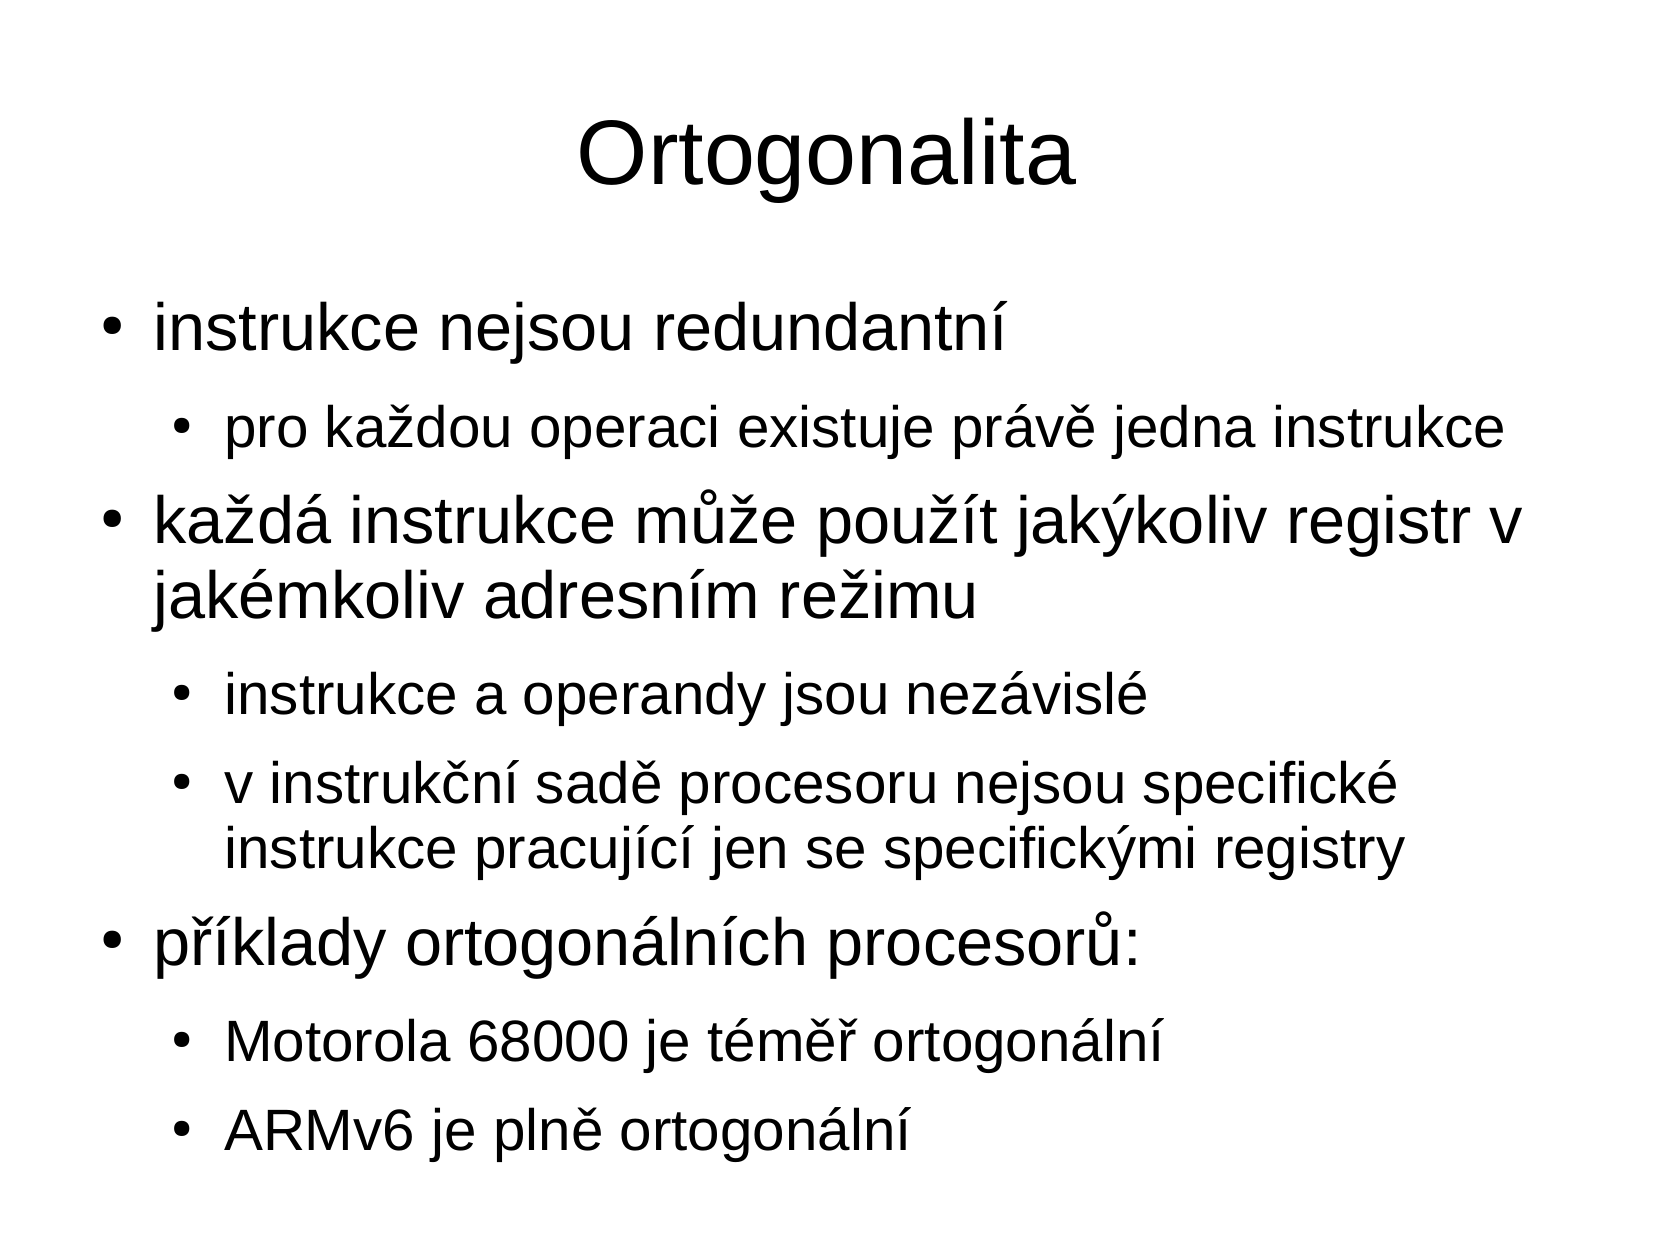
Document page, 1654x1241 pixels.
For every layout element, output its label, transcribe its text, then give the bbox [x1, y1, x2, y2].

list instrukce nejsou redundantní pro každou operaci existuje právě jedna instrukce každá instrukce může použít jakýkoliv registr v jakémkoliv adresním režimu instrukce a operandy jsou nezávislé v instrukční sadě procesoru nejsou specifické instrukce pracující jen se specifickými registry příklady ortogonálních procesorů: Motorola 68000 je téměř ortogonální ARMv6 je plně ortogonální [82, 290, 1571, 1163]
title Ortogonalita [82, 49, 1571, 257]
